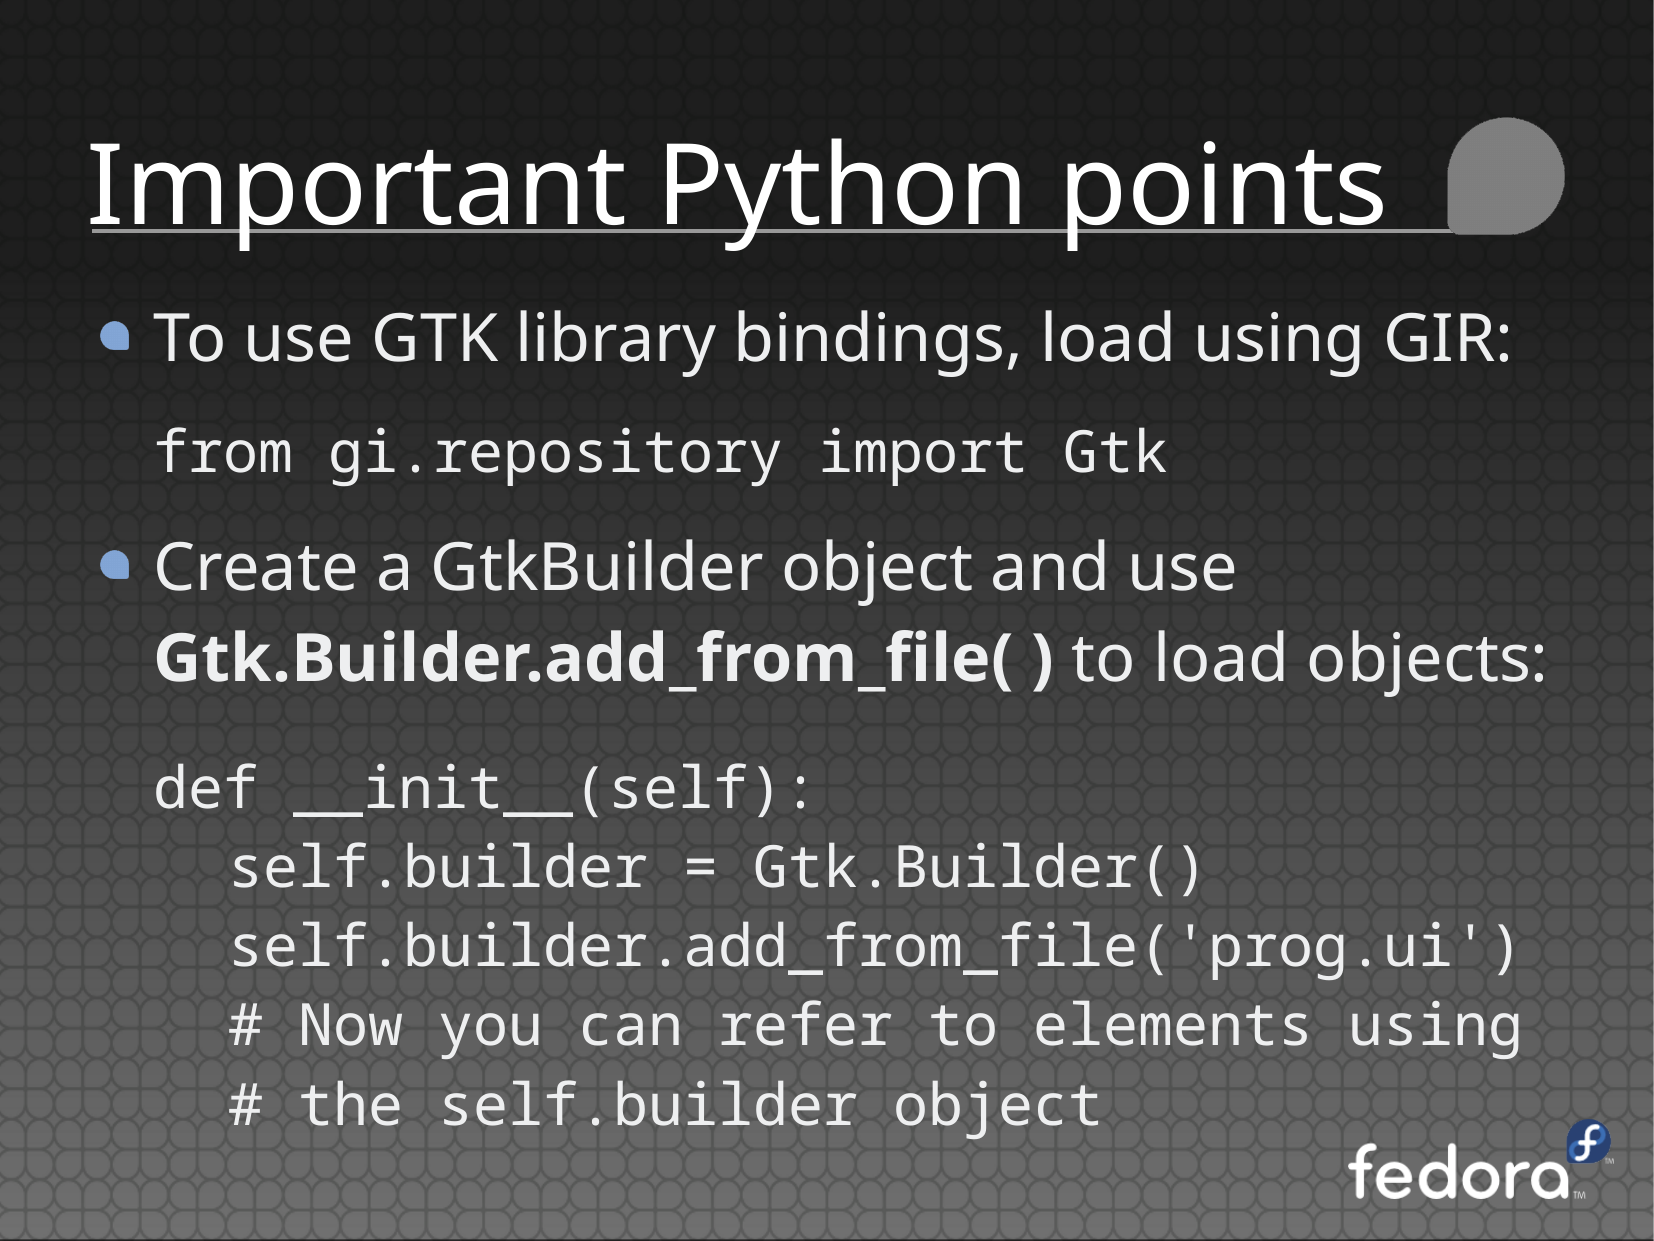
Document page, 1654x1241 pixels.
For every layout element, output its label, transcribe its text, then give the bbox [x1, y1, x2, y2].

title Important Python points [86, 112, 1576, 249]
list To use GTK library bindings, load using GIR: from gi.repository import Gtk Create a GtkBuilder object and use Gtk.Builder.add_from_file( ) to load objects: def __init__(self): self.builder = Gtk.Builder() self.builder.add_from_file('prog.ui') # Now you can refer to elements using # the self.builder object [82, 290, 1571, 1109]
picture [0, 0, 1654, 1241]
